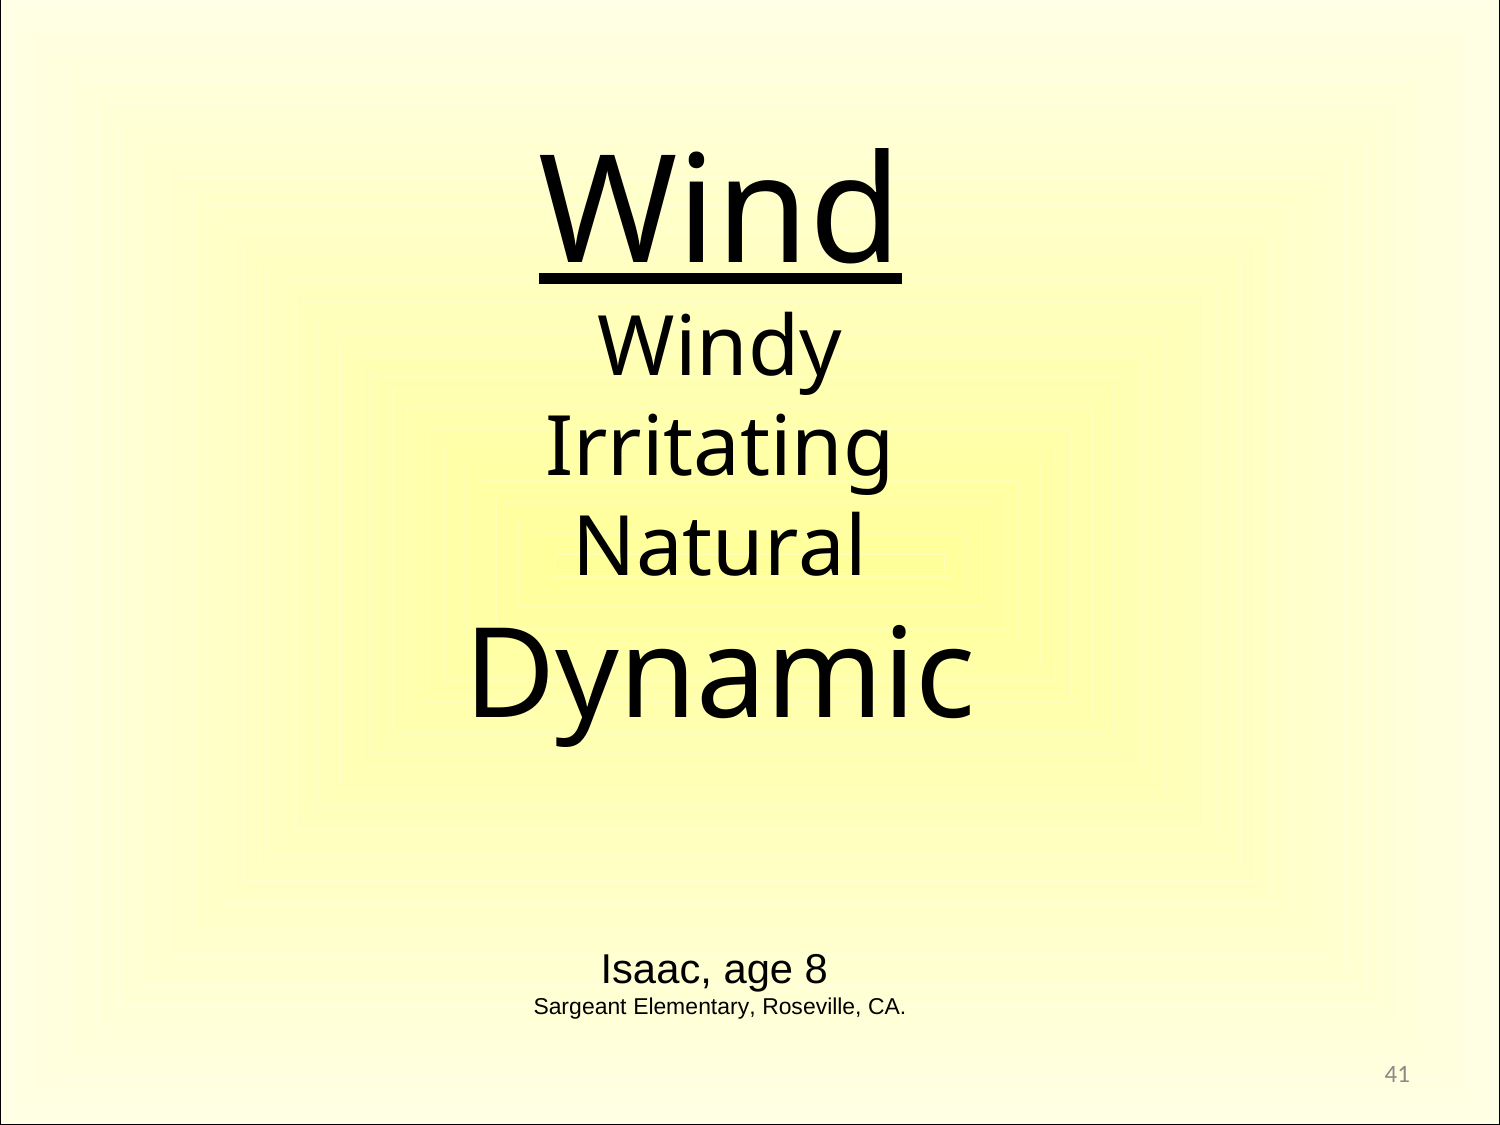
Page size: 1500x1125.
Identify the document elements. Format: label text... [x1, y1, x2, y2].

text_box Wind Windy Irritating Natural Dynamic Isaac, age 8 Sargeant Elementary, Roseville, CA. [390, 104, 1051, 1028]
text_box [0, 0, 1500, 1125]
text_box <number> [1074, 1042, 1426, 1103]
